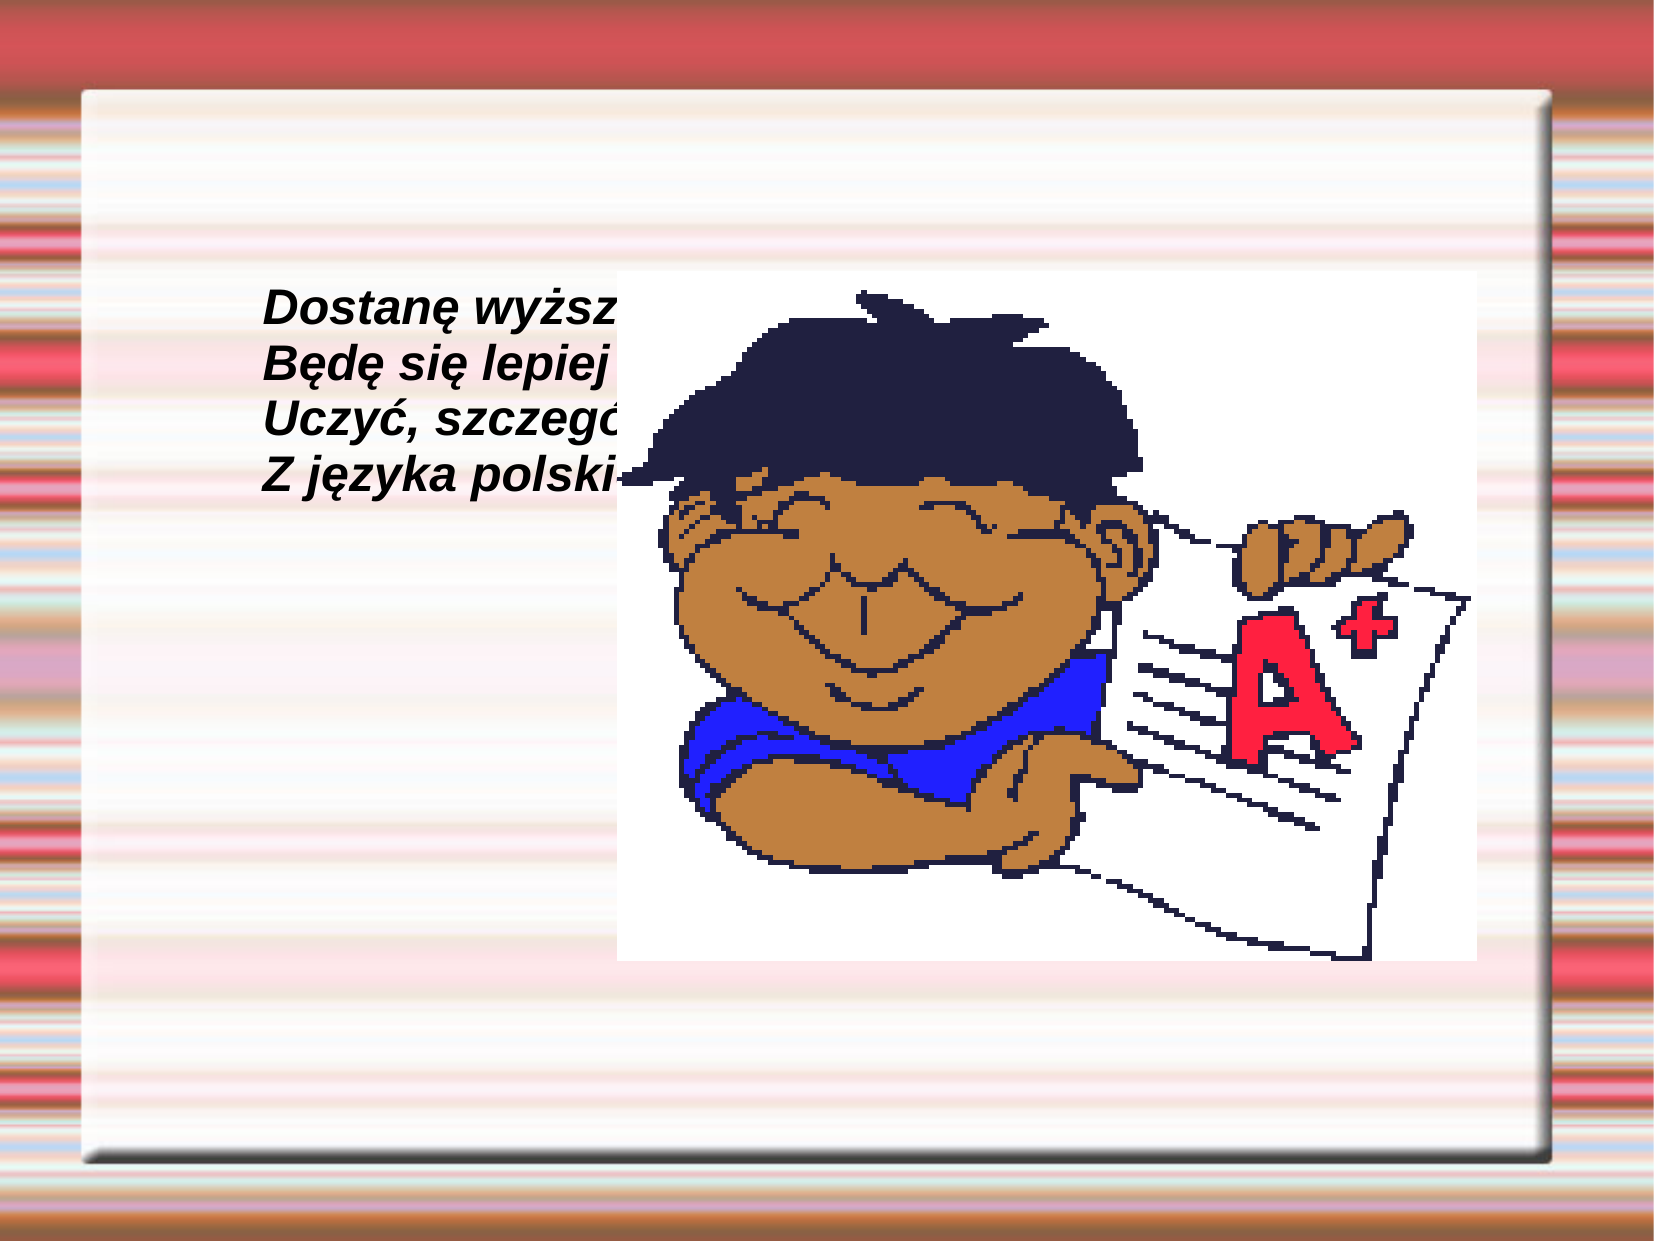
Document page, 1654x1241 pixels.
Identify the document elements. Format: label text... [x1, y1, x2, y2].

picture [617, 271, 1477, 961]
text_box Dostanę wyższe oceny w szkole; Będę się lepiej Uczyć, szczególnie Z języka polskiego [248, 271, 579, 857]
